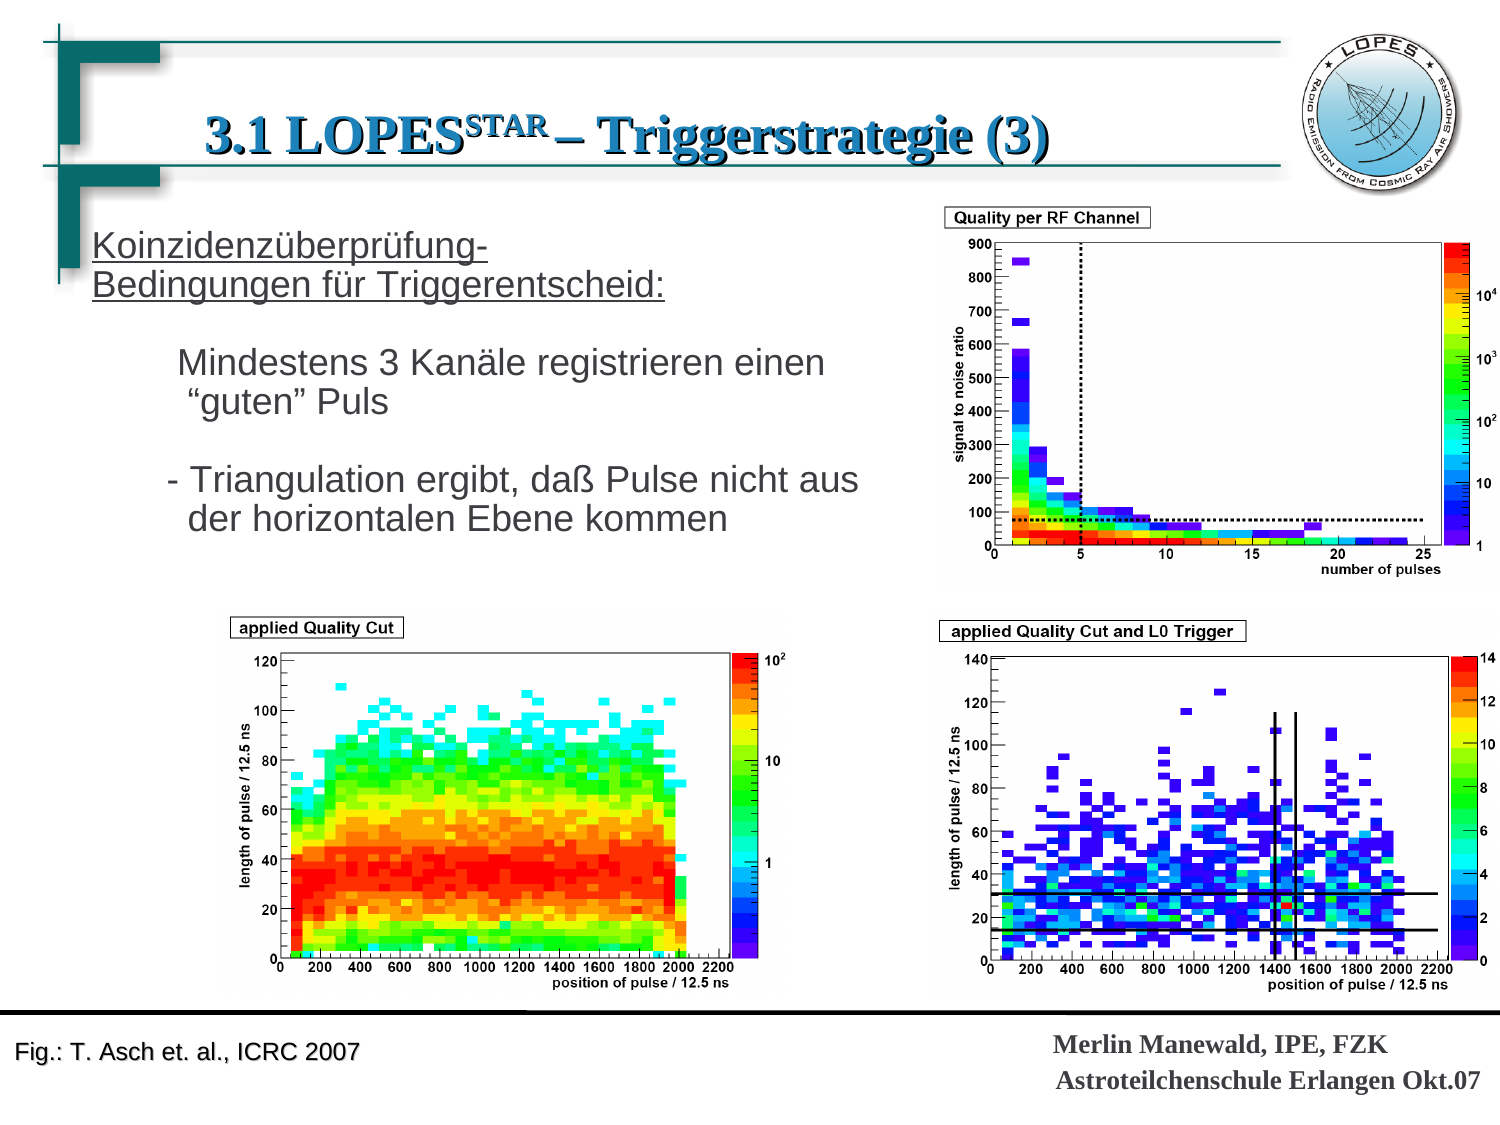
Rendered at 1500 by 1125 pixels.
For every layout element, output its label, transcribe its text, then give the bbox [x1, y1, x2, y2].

picture [218, 609, 786, 994]
text_box 3.1 LOPESSTAR – Triggerstrategie (3) [76, 42, 1315, 219]
text_box Koinzidenzüberprüfung- Bedingungen für Triggerentscheid: Mindestens 3 Kanäle registrieren einen “guten” Puls - Triangulation ergibt, daß Pulse nicht aus der horizontalen Ebene kommen [76, 219, 1294, 933]
text_box Fig.: T. Asch et. al., ICRC 2007 [0, 1034, 377, 1073]
picture [927, 609, 1500, 999]
picture [37, 19, 1500, 590]
